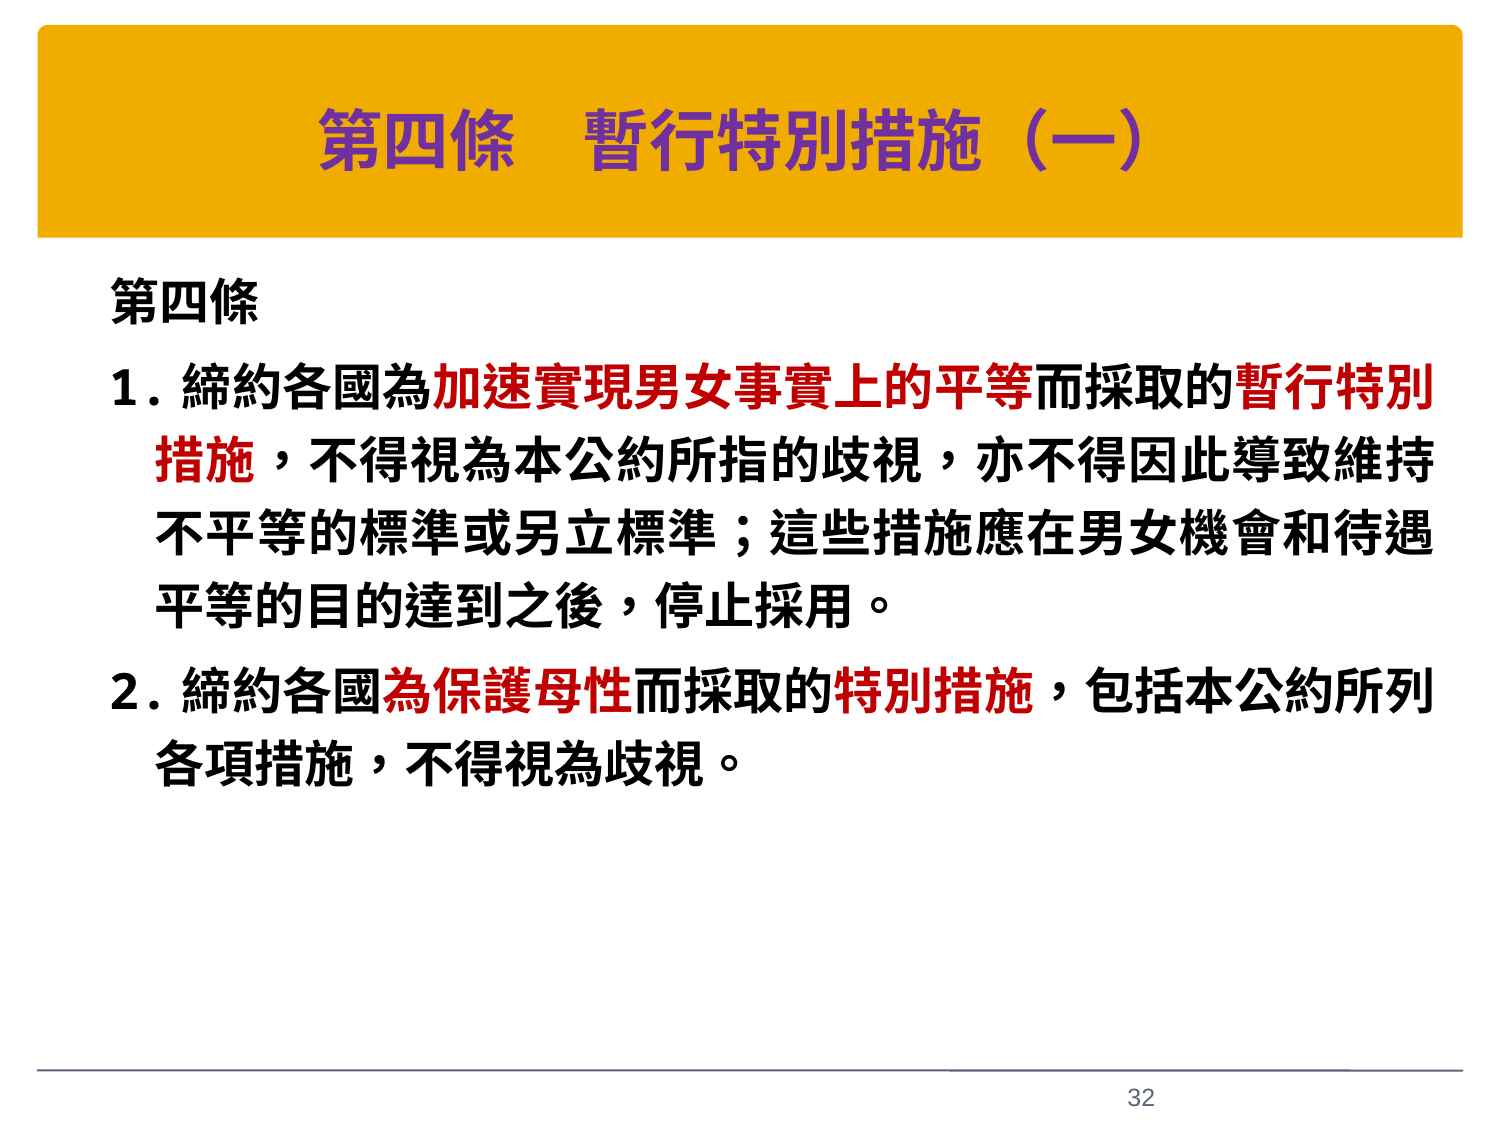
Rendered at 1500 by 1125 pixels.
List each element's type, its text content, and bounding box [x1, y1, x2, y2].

list 第四條 1.締約各國為加速實現男女事實上的平等而採取的暫行特別措施，不得視為本公約所指的歧視，亦不得因此導致維持不平等的標準或另立標準；這些措施應在男女機會和待遇平等的目的達到之後，停止採用。 2.締約各國為保護母性而採取的特別措施，包括本公約所列各項措施，不得視為歧視。 [50, 262, 1451, 1051]
title 第四條 暫行特別措施（一） [50, 45, 1451, 233]
text_box <編號> [1112, 1069, 1463, 1123]
